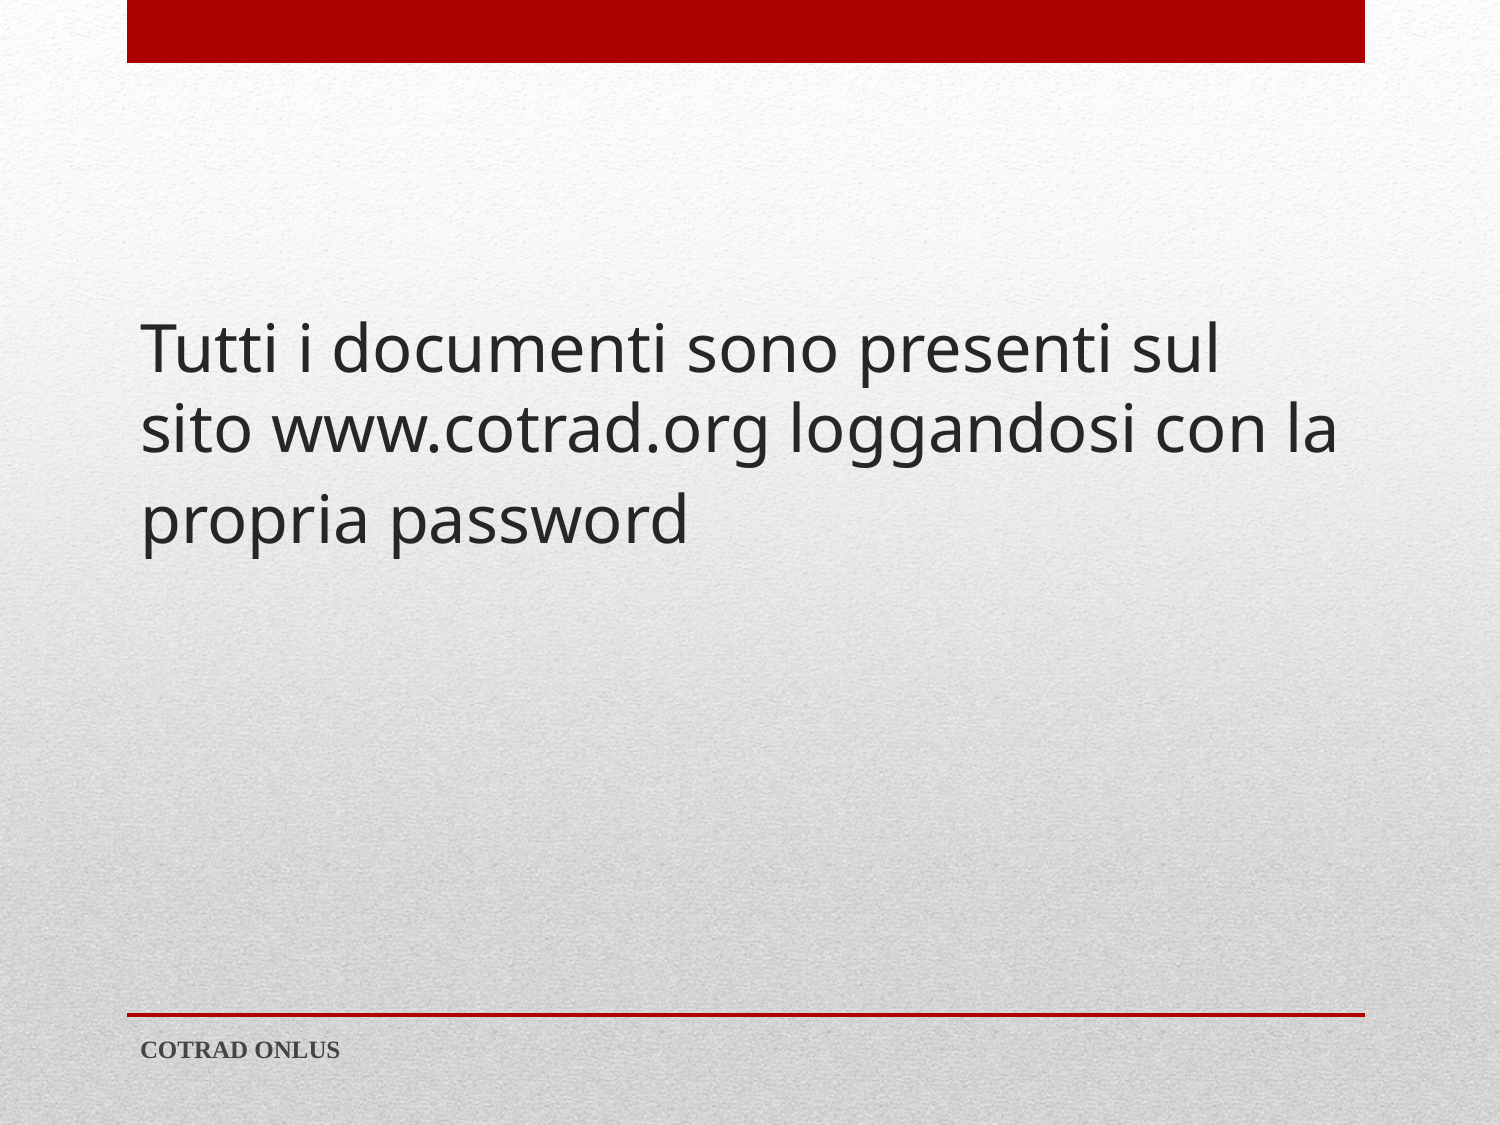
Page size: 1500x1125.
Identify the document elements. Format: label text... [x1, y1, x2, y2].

list Tutti i documenti sono presenti sul sito www.cotrad.org loggandosi con la propria password [125, 112, 1363, 751]
text_box COTRAD ONLUS [125, 1018, 925, 1079]
